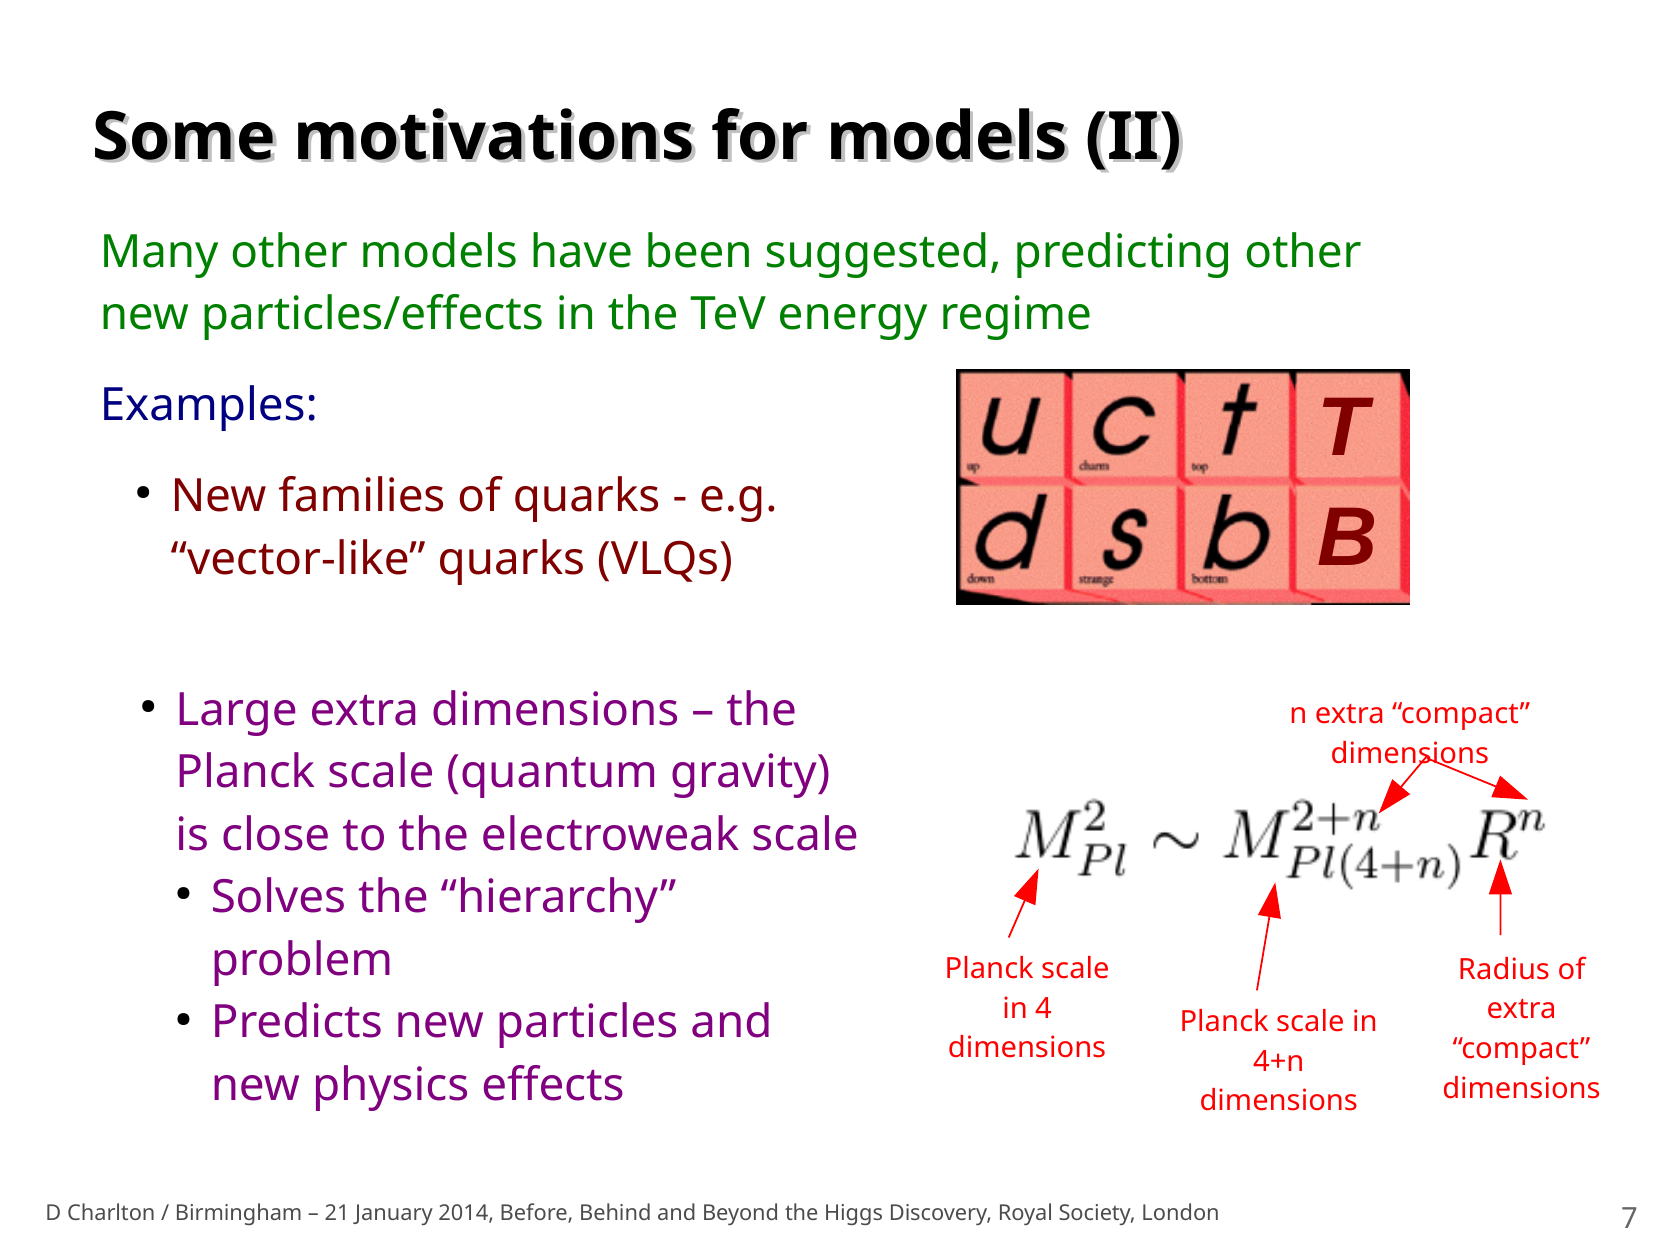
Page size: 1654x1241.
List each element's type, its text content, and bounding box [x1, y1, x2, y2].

text_box T [1302, 372, 1379, 482]
text_box Radius of extra “compact” dimensions [1409, 940, 1634, 1092]
text_box Some motivations for models (II) [78, 80, 1424, 174]
text_box Many other models have been suggested, predicting other new particles/effects in the TeV energy regime Examples: New families of quarks - e.g. “vector-like” quarks (VLQs) [85, 210, 1558, 545]
text_box n extra “compact” dimensions [1264, 684, 1556, 768]
text_box Large extra dimensions – the Planck scale (quantum gravity) is close to the electroweak scale Solves the “hierarchy” problem Predicts new particles and new physics effects [89, 668, 885, 1004]
picture [956, 369, 1410, 605]
text_box Planck scale in 4+n dimensions [1155, 992, 1402, 1076]
picture [1009, 788, 1552, 892]
text_box B [1302, 482, 1379, 596]
text_box Planck scale in 4 dimensions [914, 939, 1140, 1023]
